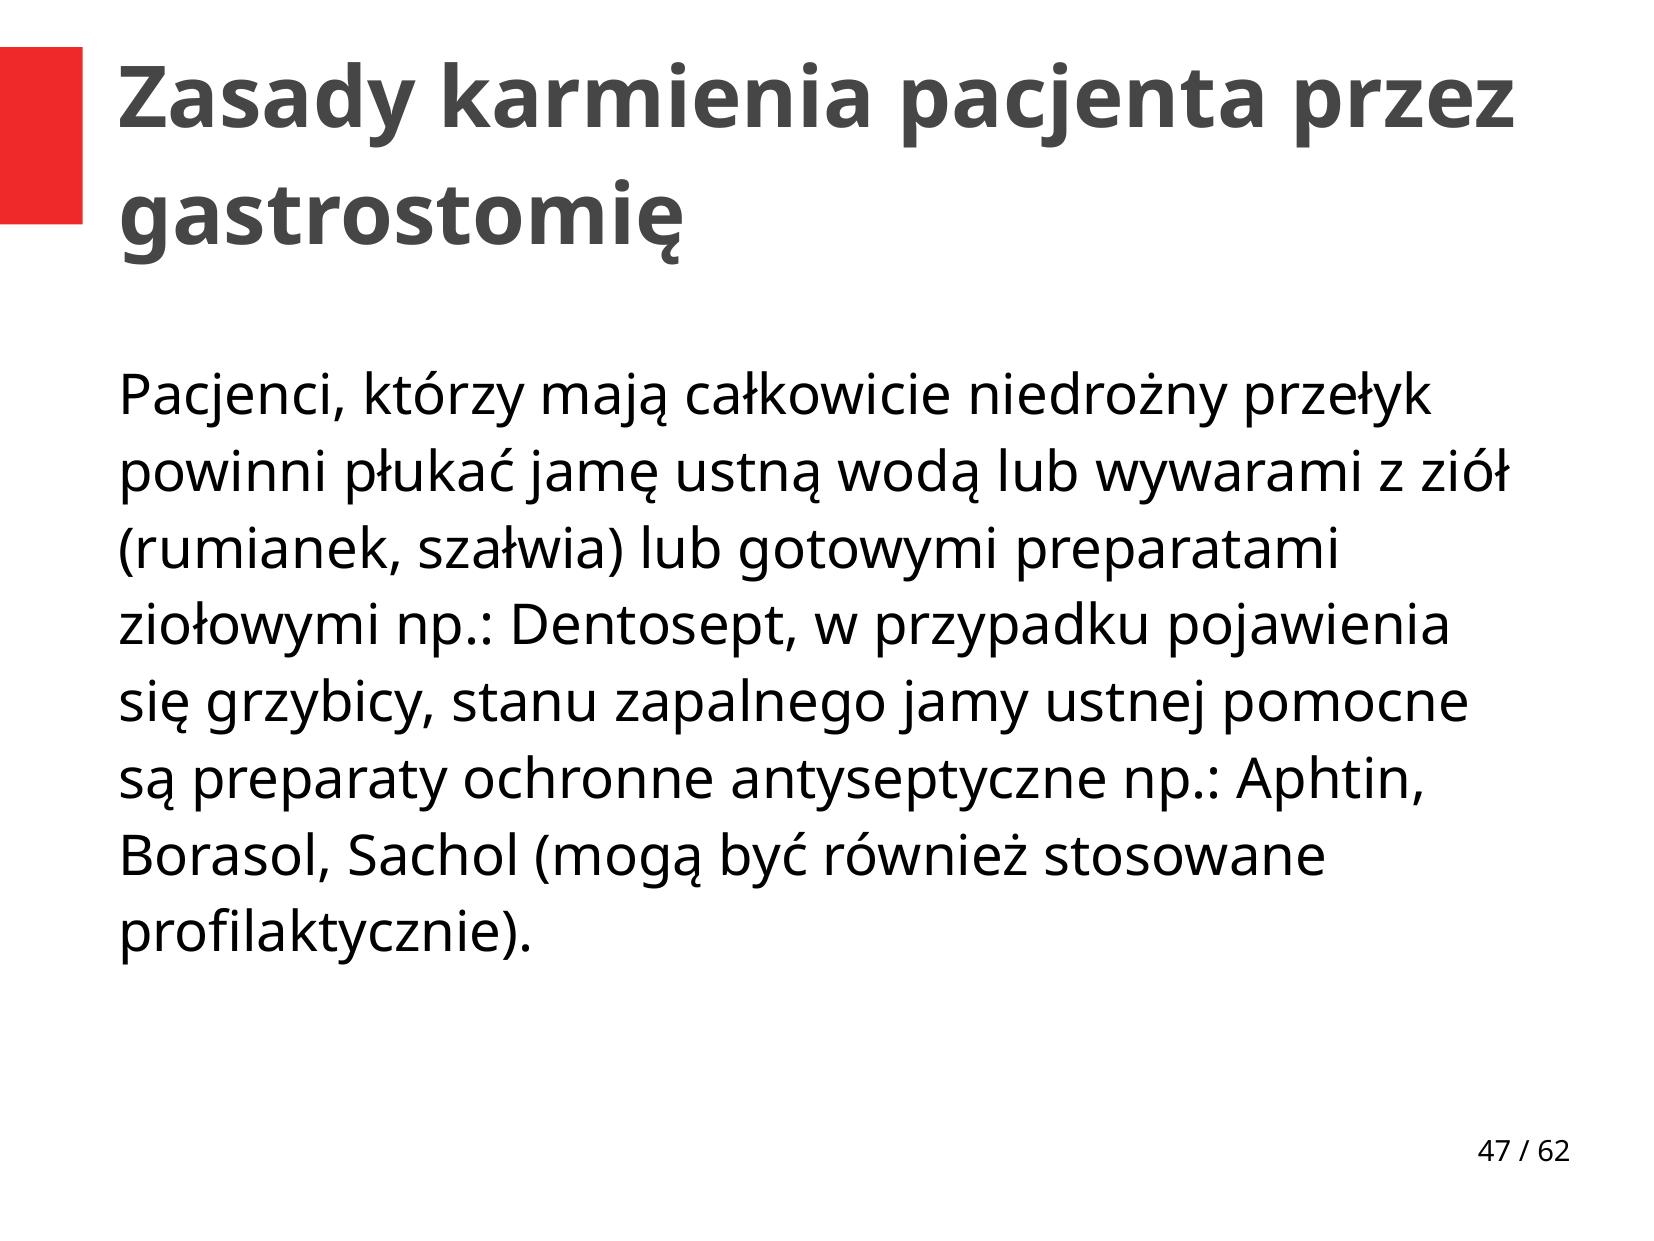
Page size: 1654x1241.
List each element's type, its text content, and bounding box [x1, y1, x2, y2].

list Pacjenci, którzy mają całkowicie niedrożny przełyk powinni płukać jamę ustną wodą lub wywarami z ziół (rumianek, szałwia) lub gotowymi preparatami ziołowymi np.: Dentosept, w przypadku pojawienia się grzybicy, stanu zapalnego jamy ustnej pomocne są preparaty ochronne antyseptyczne np.: Aphtin, Borasol, Sachol (mogą być również stosowane profilaktycznie). [118, 354, 1536, 1074]
title Zasady karmienia pacjenta przez gastrostomię [118, 21, 1571, 285]
